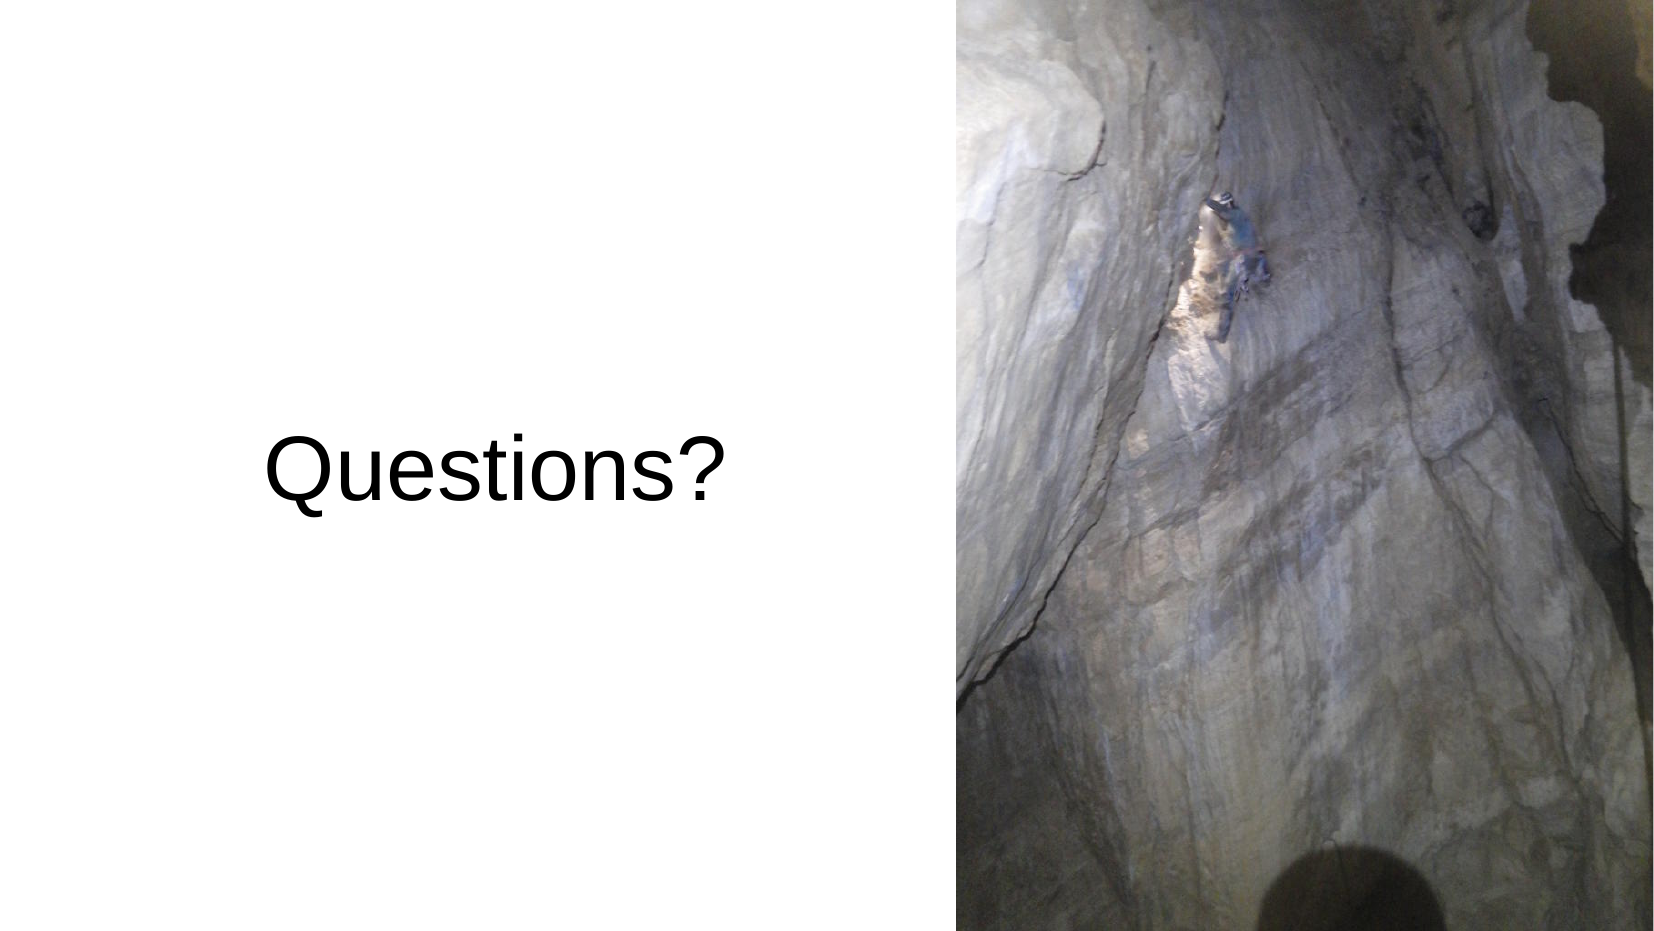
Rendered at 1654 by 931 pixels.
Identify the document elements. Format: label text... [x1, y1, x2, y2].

title Questions? [82, 391, 910, 547]
picture [956, 0, 1654, 931]
